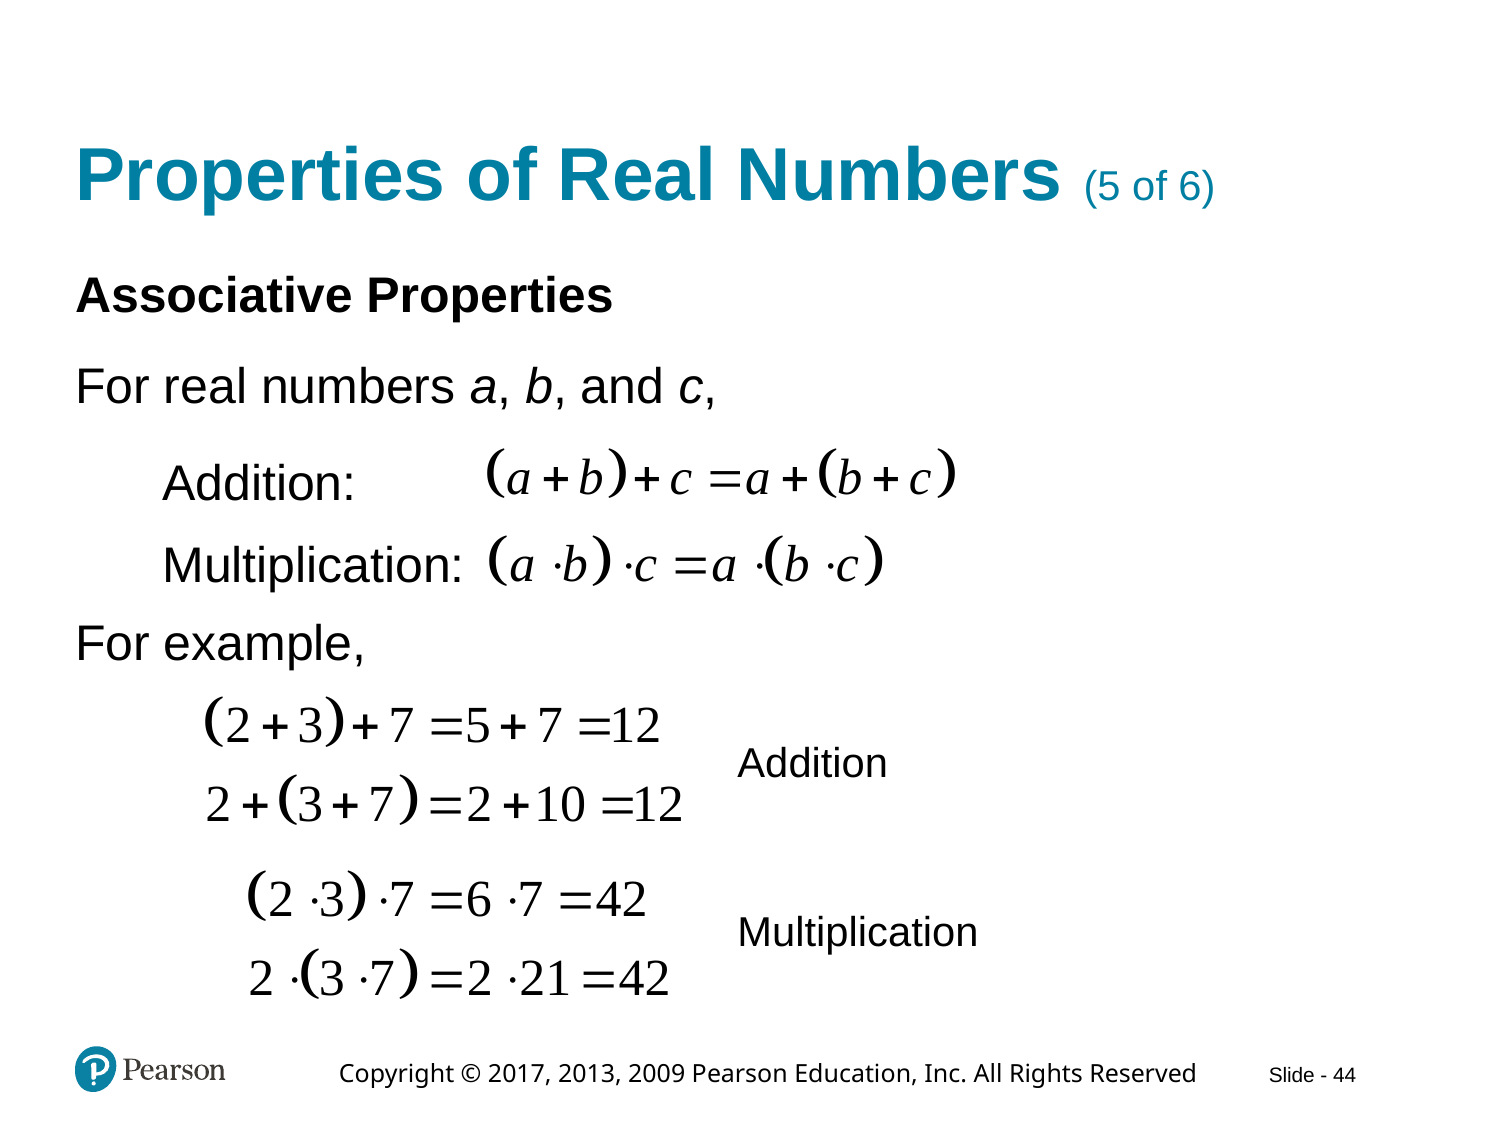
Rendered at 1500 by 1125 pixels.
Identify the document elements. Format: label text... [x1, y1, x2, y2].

list Multiplication [737, 904, 1185, 970]
list Multiplication: [162, 532, 475, 600]
list Addition: [162, 450, 400, 515]
list Associative Properties For real numbers a, b, and c, [75, 262, 738, 426]
chart [483, 445, 955, 518]
chart [245, 867, 674, 1018]
chart [486, 531, 883, 606]
list Addition [737, 735, 955, 800]
title Properties of Real Numbers (5 of 6) [75, 35, 1425, 216]
chart [202, 693, 687, 844]
list For example, [75, 609, 413, 670]
